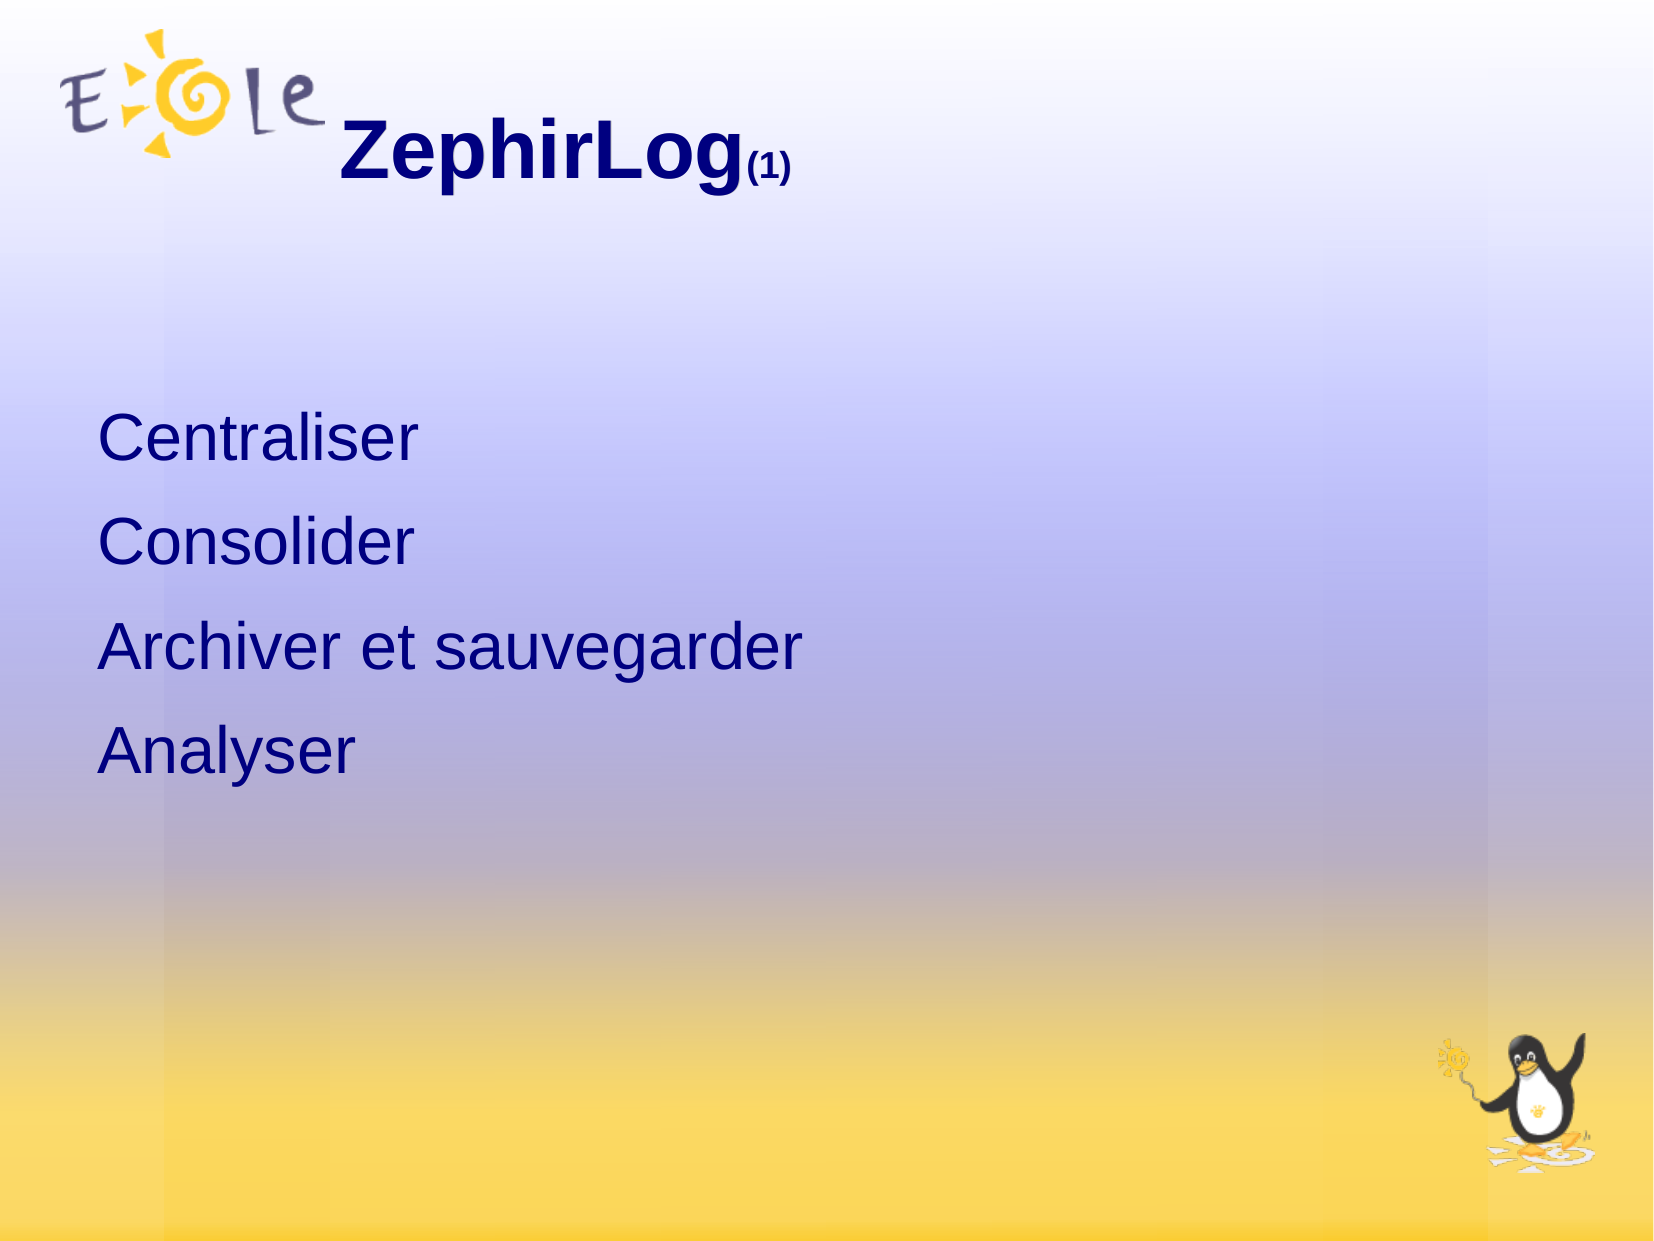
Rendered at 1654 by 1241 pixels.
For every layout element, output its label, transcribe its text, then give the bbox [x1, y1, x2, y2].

text_box ZephirLog(1) [324, 95, 807, 218]
text_box Centraliser Consolider Archiver et sauvegarder Analyser [78, 400, 1654, 821]
picture [0, 0, 1654, 1241]
